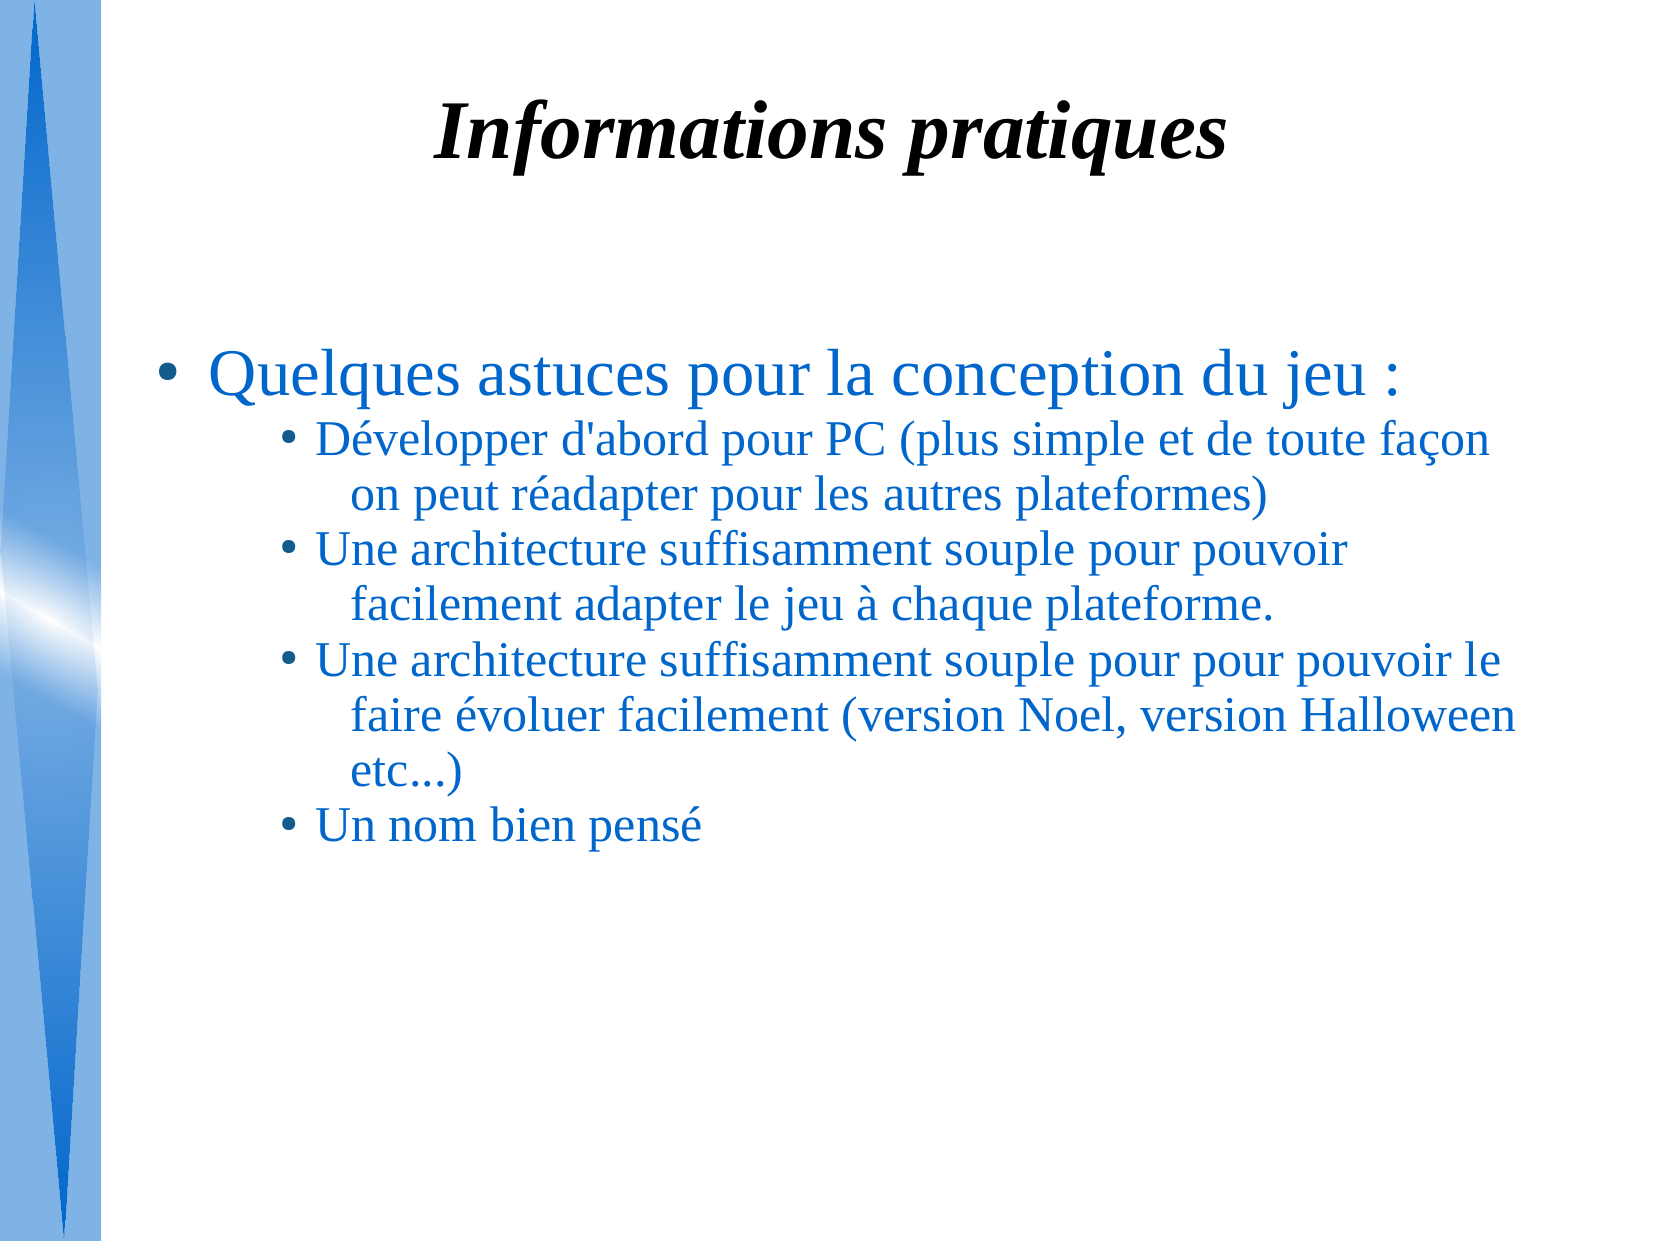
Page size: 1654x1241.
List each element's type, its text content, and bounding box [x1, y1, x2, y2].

title Informations pratiques [138, 84, 1527, 177]
list Quelques astuces pour la conception du jeu : Développer d'abord pour PC (plus simple et de toute façon on peut réadapter pour les autres plateformes) Une architecture suffisamment souple pour pouvoir facilement adapter le jeu à chaque plateforme. Une architecture suffisamment souple pour pour pouvoir le faire évoluer facilement (version Noel, version Halloween etc...) Un nom bien pensé [138, 336, 1527, 1141]
